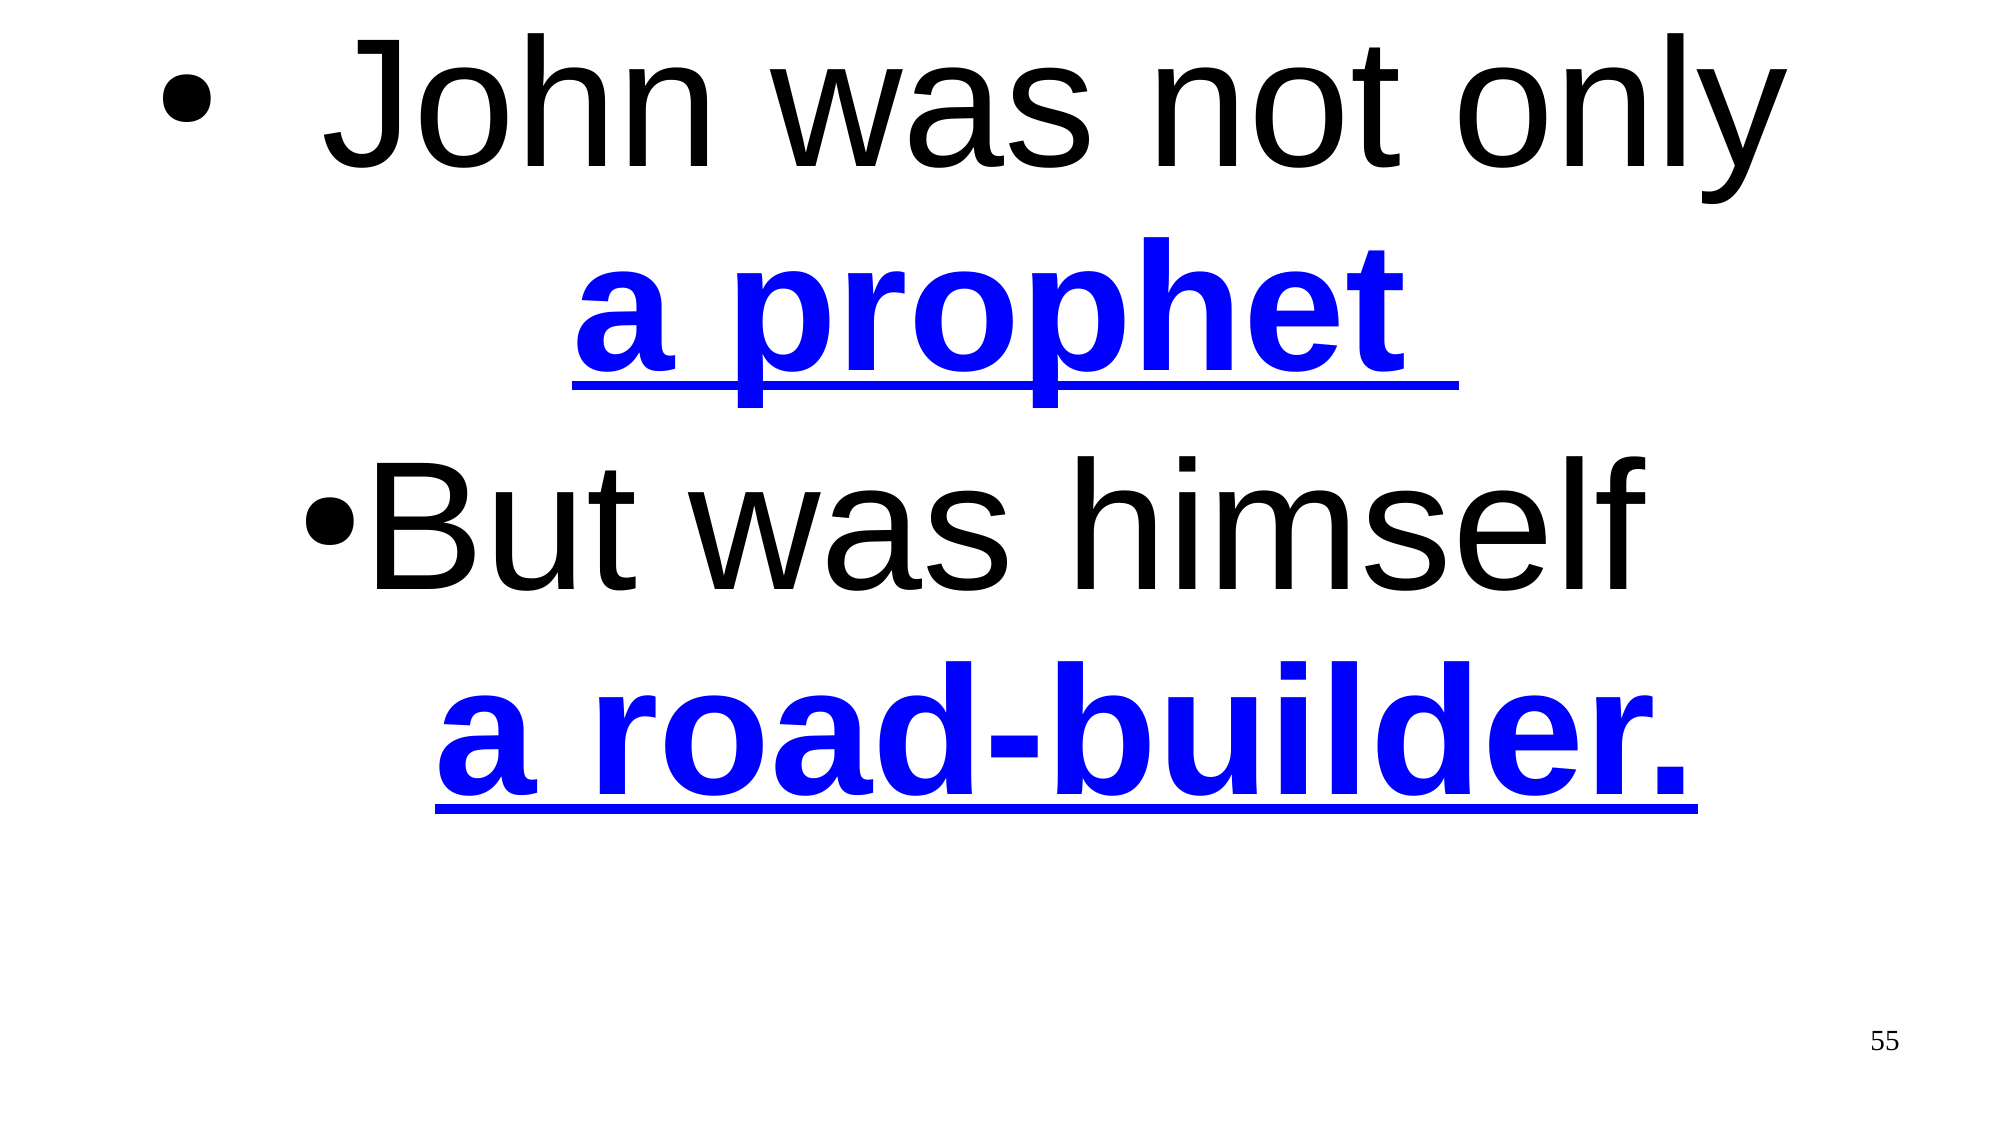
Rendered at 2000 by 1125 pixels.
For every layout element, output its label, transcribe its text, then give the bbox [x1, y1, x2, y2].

list John was not only a prophet But was himself a road-builder. [0, 0, 1996, 1123]
